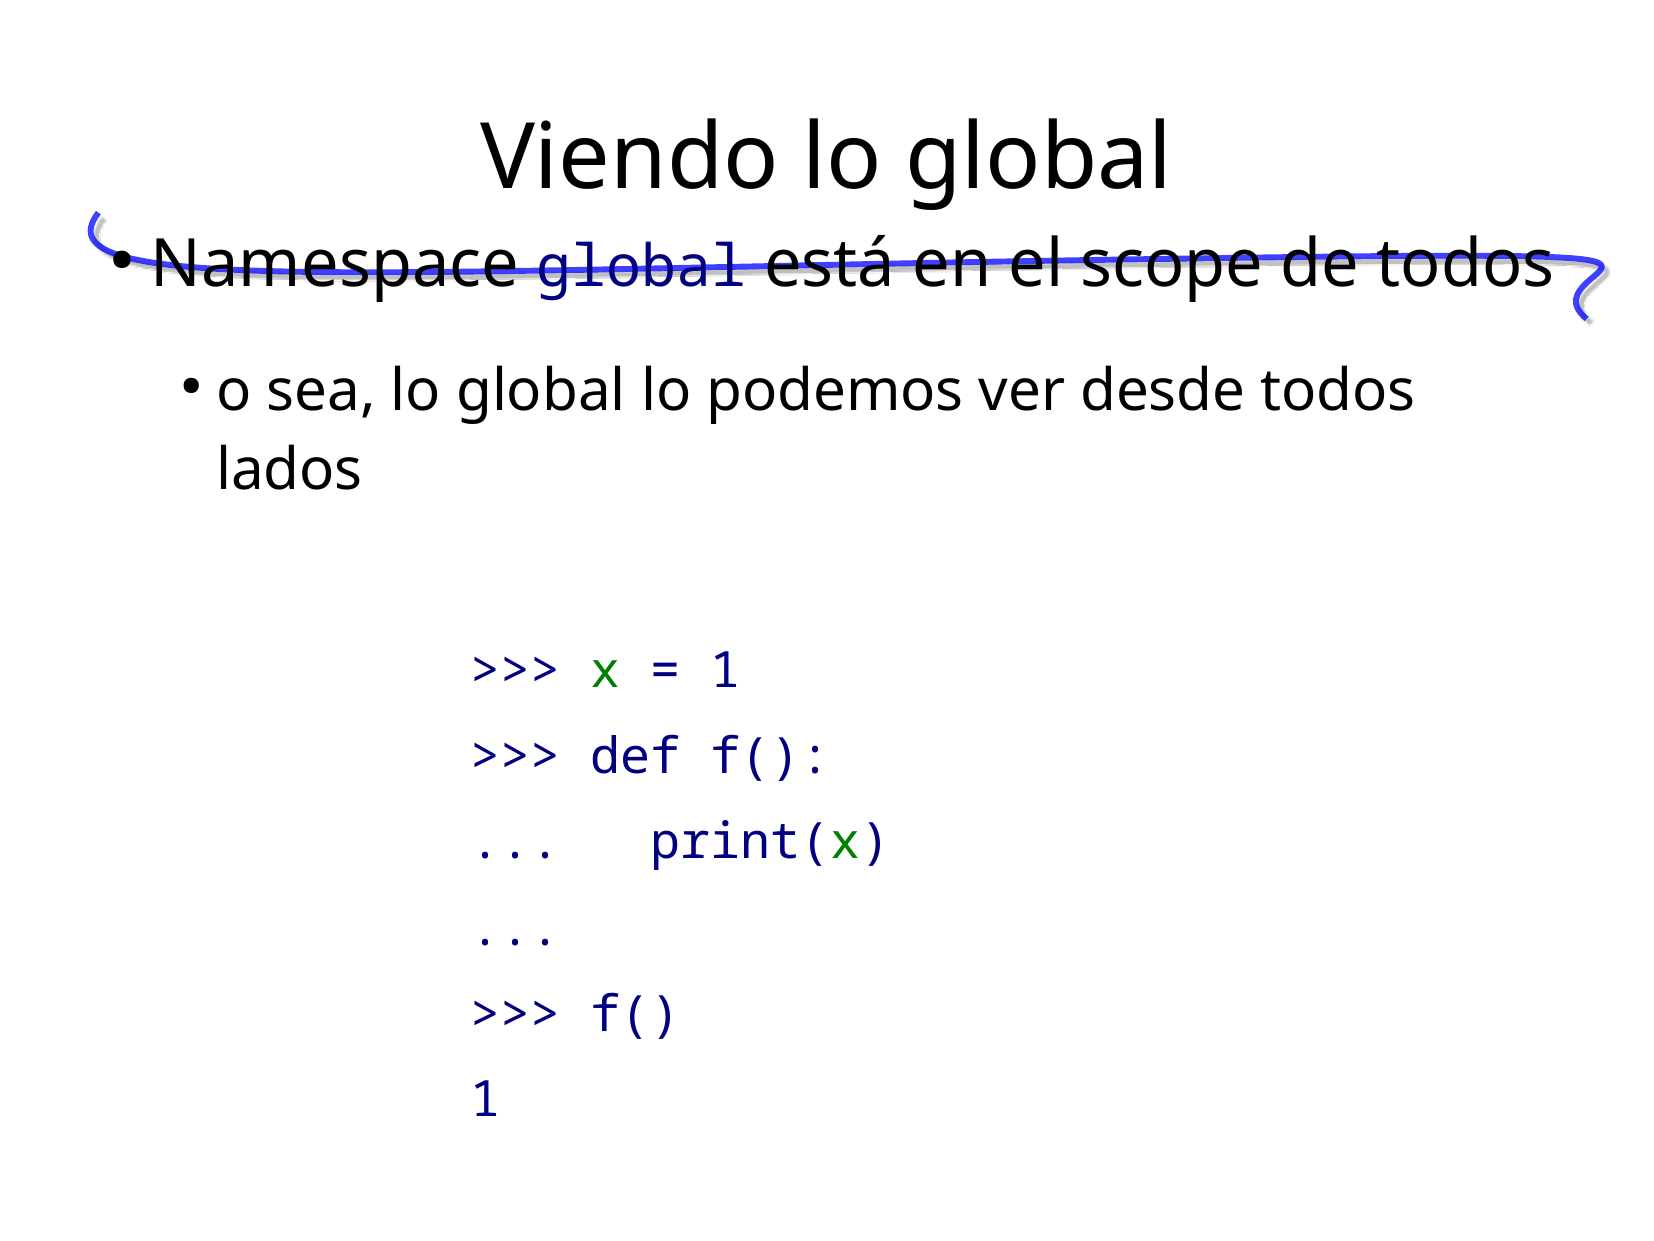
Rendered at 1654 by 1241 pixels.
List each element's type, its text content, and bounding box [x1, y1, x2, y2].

subtitle Namespace global está en el scope de todos o sea, lo global lo podemos ver desde todos lados >>> x = 1 >>> def f(): ... print(x) ... >>> f() 1 [109, 334, 1565, 1014]
title Viendo lo global [82, 49, 1571, 257]
